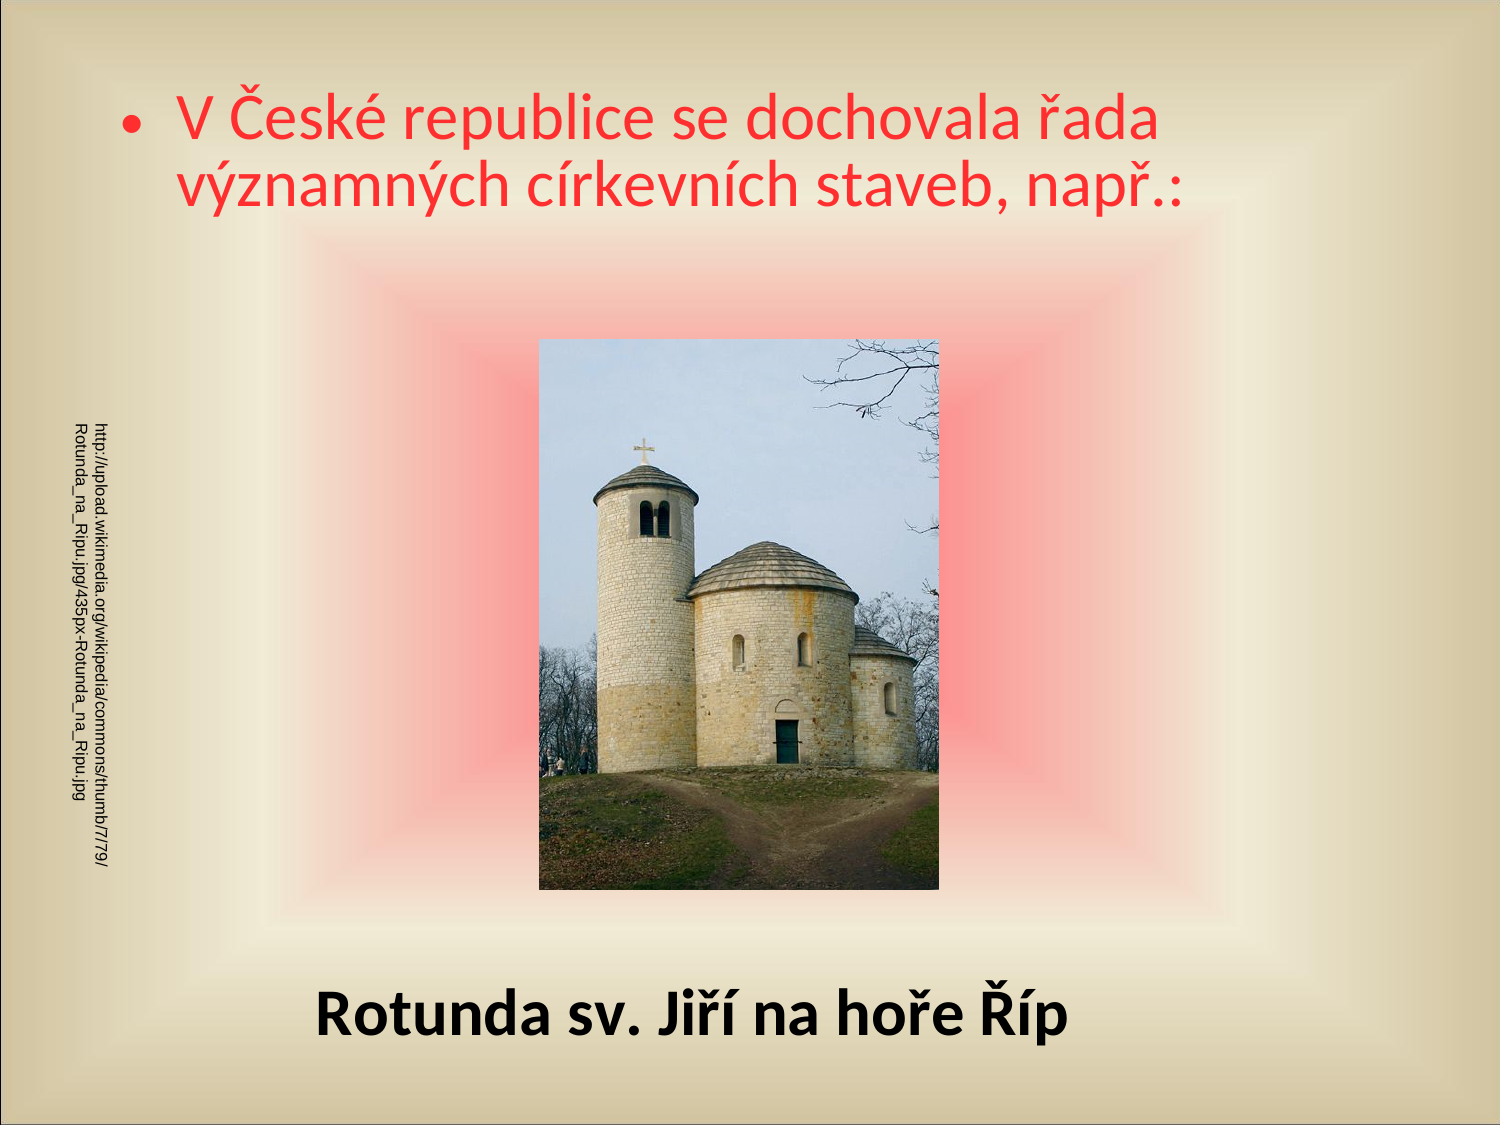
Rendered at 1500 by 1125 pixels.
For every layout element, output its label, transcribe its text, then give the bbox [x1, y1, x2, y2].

picture [0, 0, 1500, 1125]
text_box http://upload.wikimedia.org/wikipedia/commons/thumb/7/79/Rotunda_na_Ripu.jpg/435px-Rotunda_na_Ripu.jpg [64, 408, 121, 906]
text_box Rotunda sv. Jiří na hoře Říp [301, 960, 1294, 1057]
list V České republice se dochovala řada významných církevních staveb, např.: [105, 81, 1456, 895]
